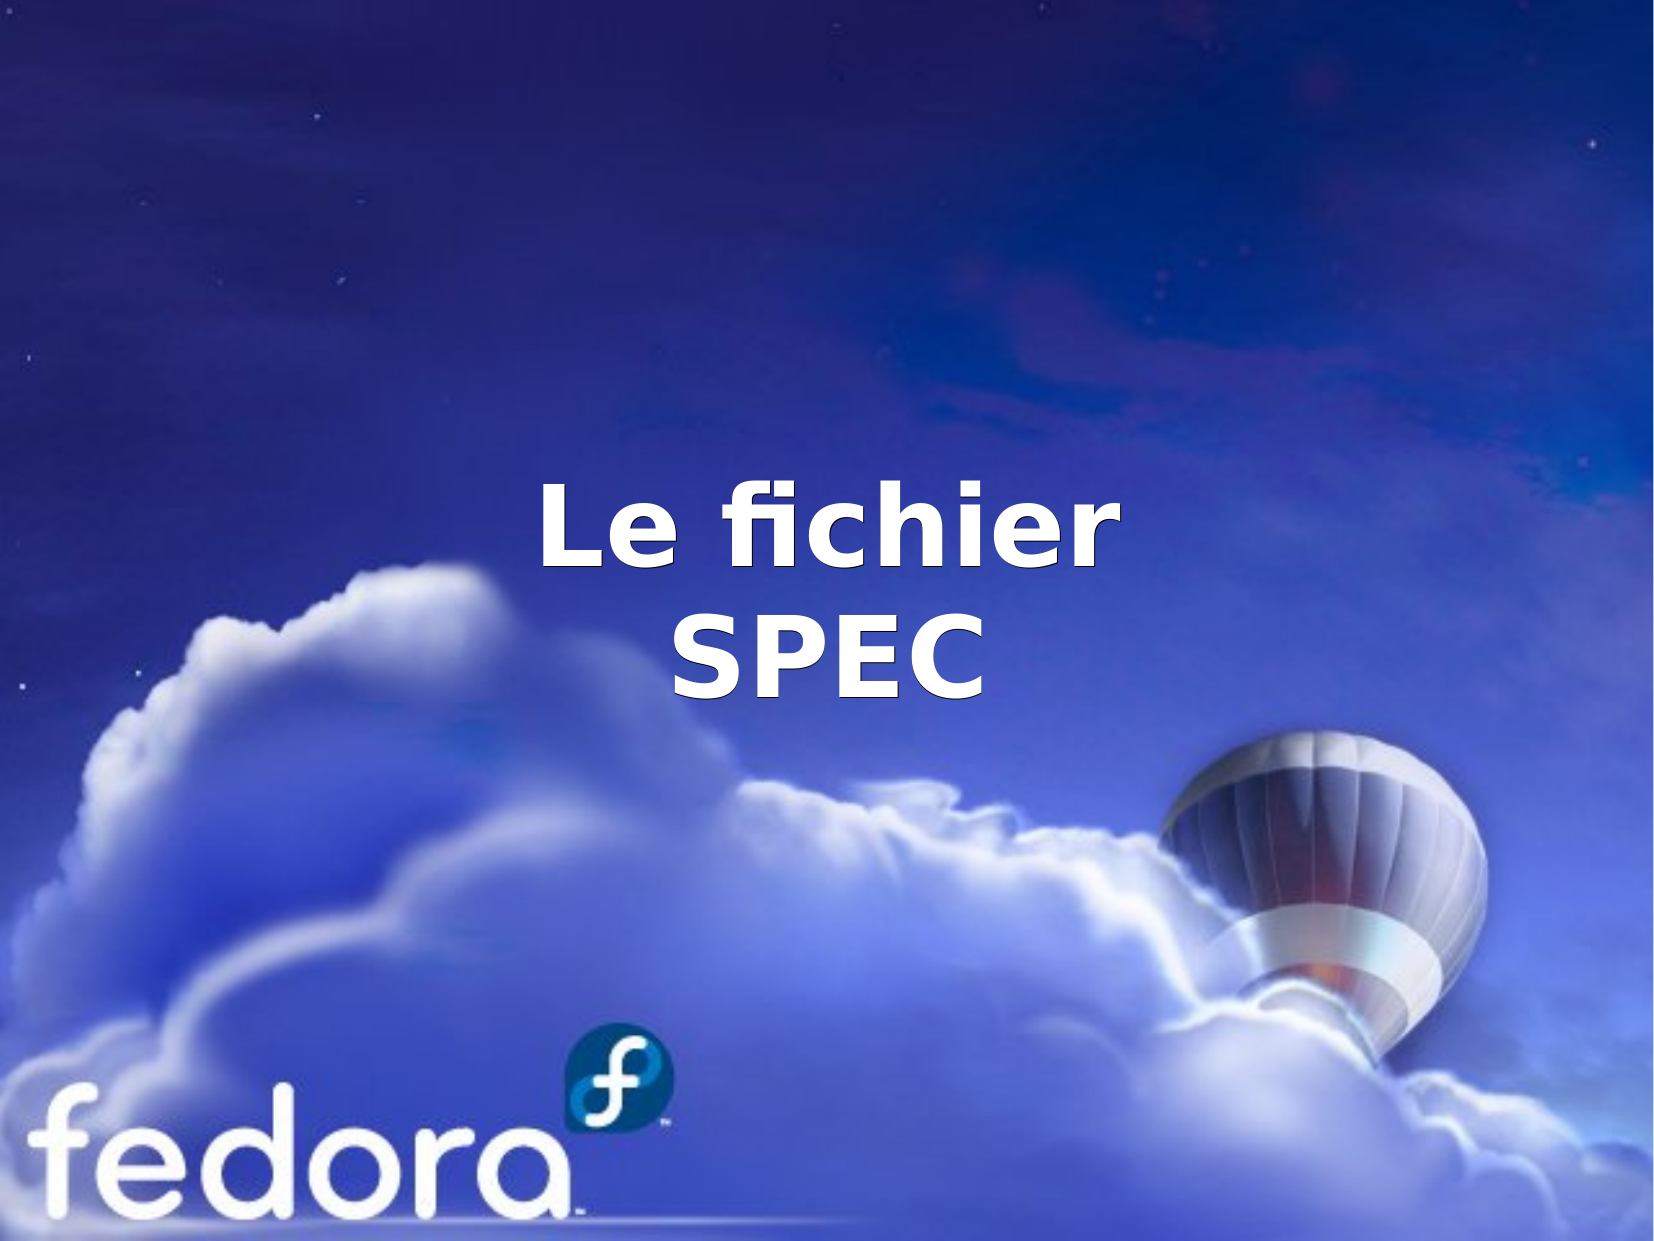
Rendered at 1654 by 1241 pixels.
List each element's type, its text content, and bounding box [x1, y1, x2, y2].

text_box Le fichier SPEC [106, 454, 1549, 751]
picture [0, 0, 1654, 1241]
